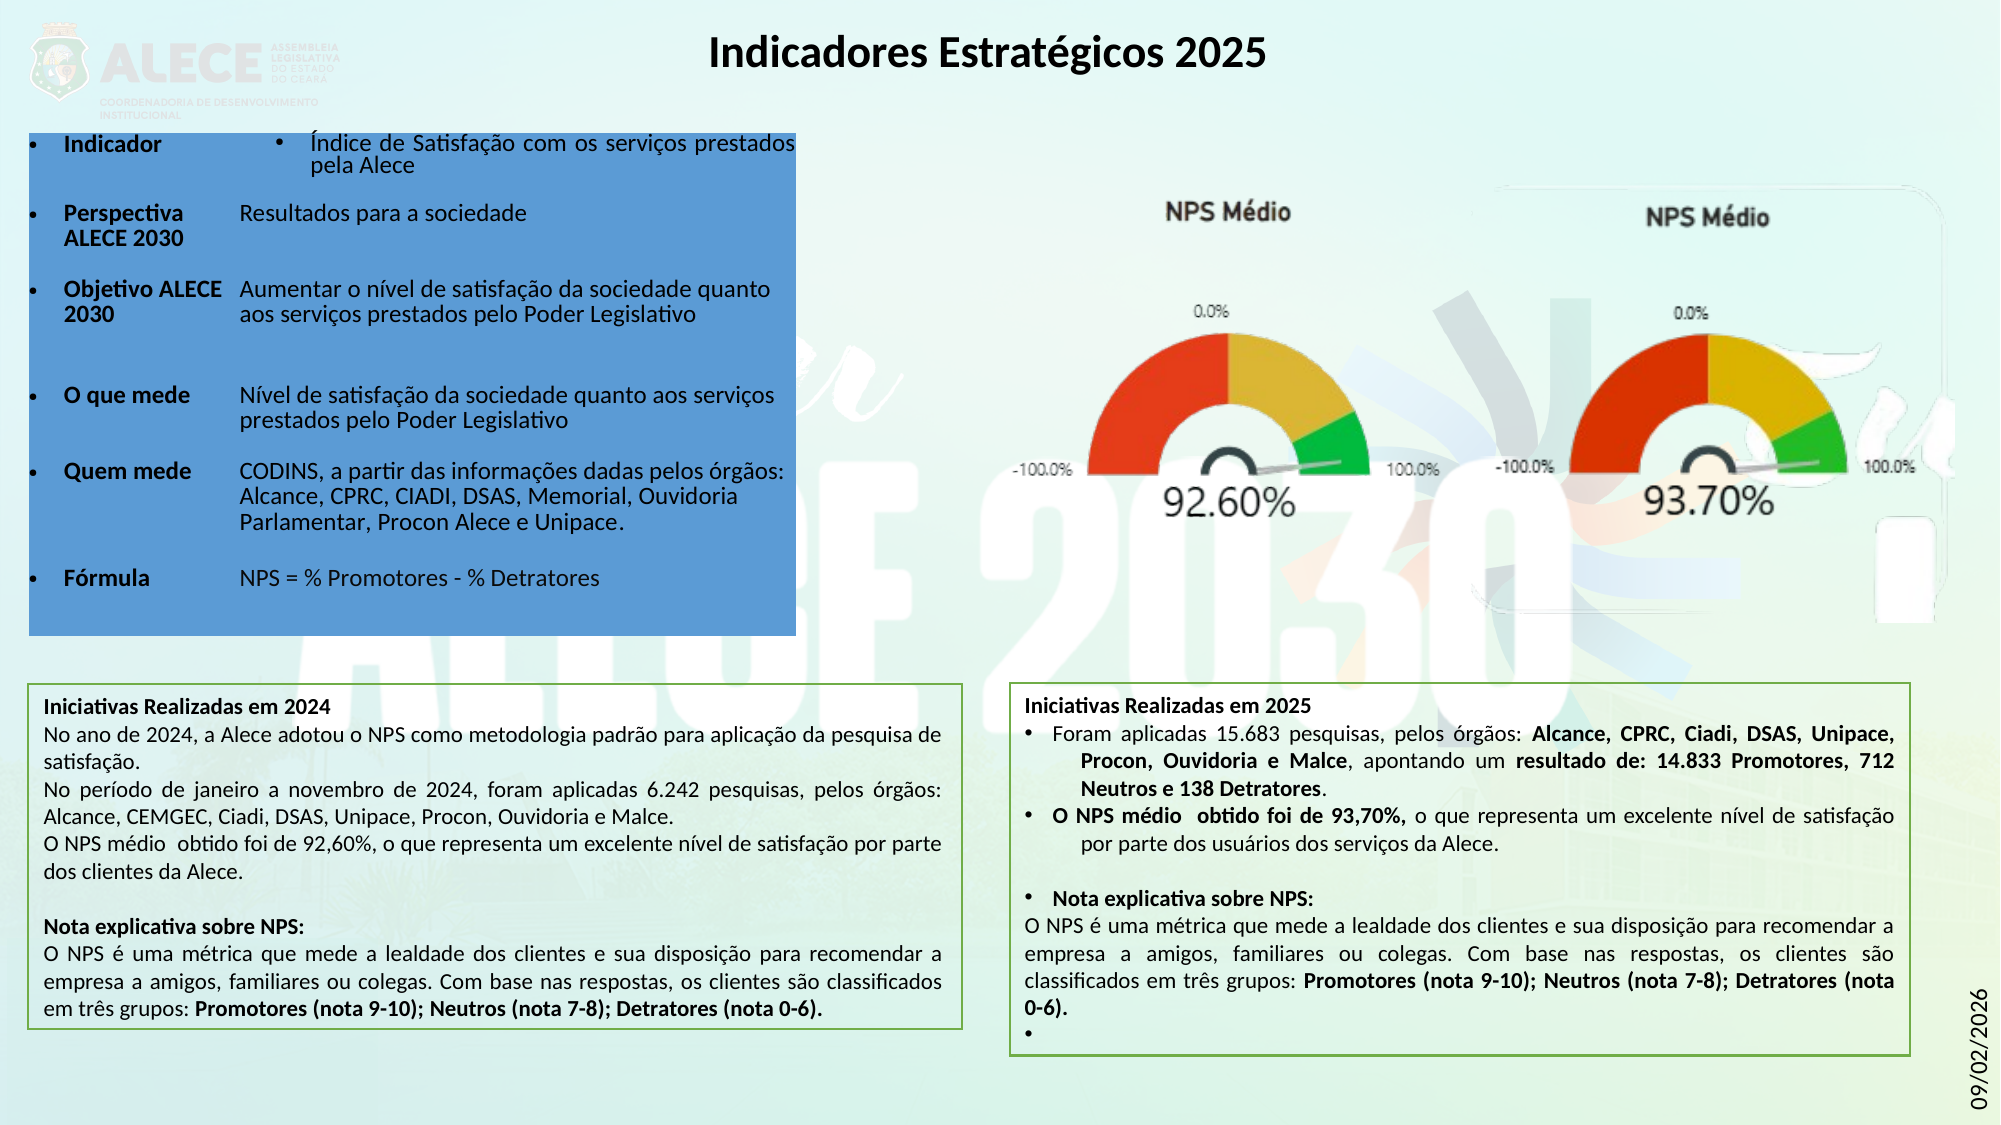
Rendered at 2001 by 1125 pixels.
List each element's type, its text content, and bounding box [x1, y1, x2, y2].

table_cell Aumentar o nível de satisfação da sociedade quanto aos serviços prestados pelo Poder Legislativo [240, 279, 796, 385]
picture [988, 183, 1460, 563]
text_box Iniciativas Realizadas em 2025 Foram aplicadas 15.683 pesquisas, pelos órgãos: Alcance, CPRC, Ciadi, DSAS, Unipace, Procon, Ouvidoria e Malce, apontando um resultado de: 14.833 Promotores, 712 Neutros e 138 Detratores. O NPS médio obtido foi de 93,70%, o que representa um excelente nível de satisfação por parte dos usuários dos serviços da Alece. Nota explicativa sobre NPS: O NPS é uma métrica que mede a lealdade dos clientes e sua disposição para recomendar a empresa a amigos, familiares ou colegas. Com base nas respostas, os clientes são classificados em três grupos: Promotores (nota 9-10); Neutros (nota 7-8); Detratores (nota 0-6). [1010, 683, 1910, 1055]
table_cell Perspectiva ALECE 2030 [29, 203, 240, 279]
table_cell Resultados para a sociedade [240, 203, 796, 279]
table_header Índice de Satisfação com os serviços prestados pela Alece [240, 133, 796, 203]
table_header Indicador [29, 133, 240, 203]
title Indicadores Estratégicos 2025 [671, 19, 1305, 86]
text_box Iniciativas Realizadas em 2024 No ano de 2024, a Alece adotou o NPS como metodologia padrão para aplicação da pesquisa de satisfação. No período de janeiro a novembro de 2024, foram aplicadas 6.242 pesquisas, pelos órgãos: Alcance, CEMGEC, Ciadi, DSAS, Unipace, Procon, Ouvidoria e Malce. O NPS médio obtido foi de 92,60%, o que representa um excelente nível de satisfação por parte dos clientes da Alece. Nota explicativa sobre NPS: O NPS é uma métrica que mede a lealdade dos clientes e sua disposição para recomendar a empresa a amigos, familiares ou colegas. Com base nas respostas, os clientes são classificados em três grupos: Promotores (nota 9-10); Neutros (nota 7-8); Detratores (nota 0-6). [28, 684, 962, 1029]
table_cell NPS = % Promotores - % Detratores [240, 567, 796, 636]
table_cell Quem mede [29, 461, 240, 567]
table_cell O que mede [29, 385, 240, 461]
table_cell CODINS, a partir das informações dadas pelos órgãos: Alcance, CPRC, CIADI, DSAS, Memorial, Ouvidoria Parlamentar, Procon Alece e Unipace. [240, 461, 796, 567]
table_cell Objetivo ALECE 2030 [29, 279, 240, 385]
table_cell Fórmula [29, 567, 240, 636]
table_cell Nível de satisfação da sociedade quanto aos serviços prestados pelo Poder Legislativo [240, 385, 796, 461]
picture [1471, 177, 1955, 623]
text_box 09/02/2026 [1954, 972, 2000, 1125]
